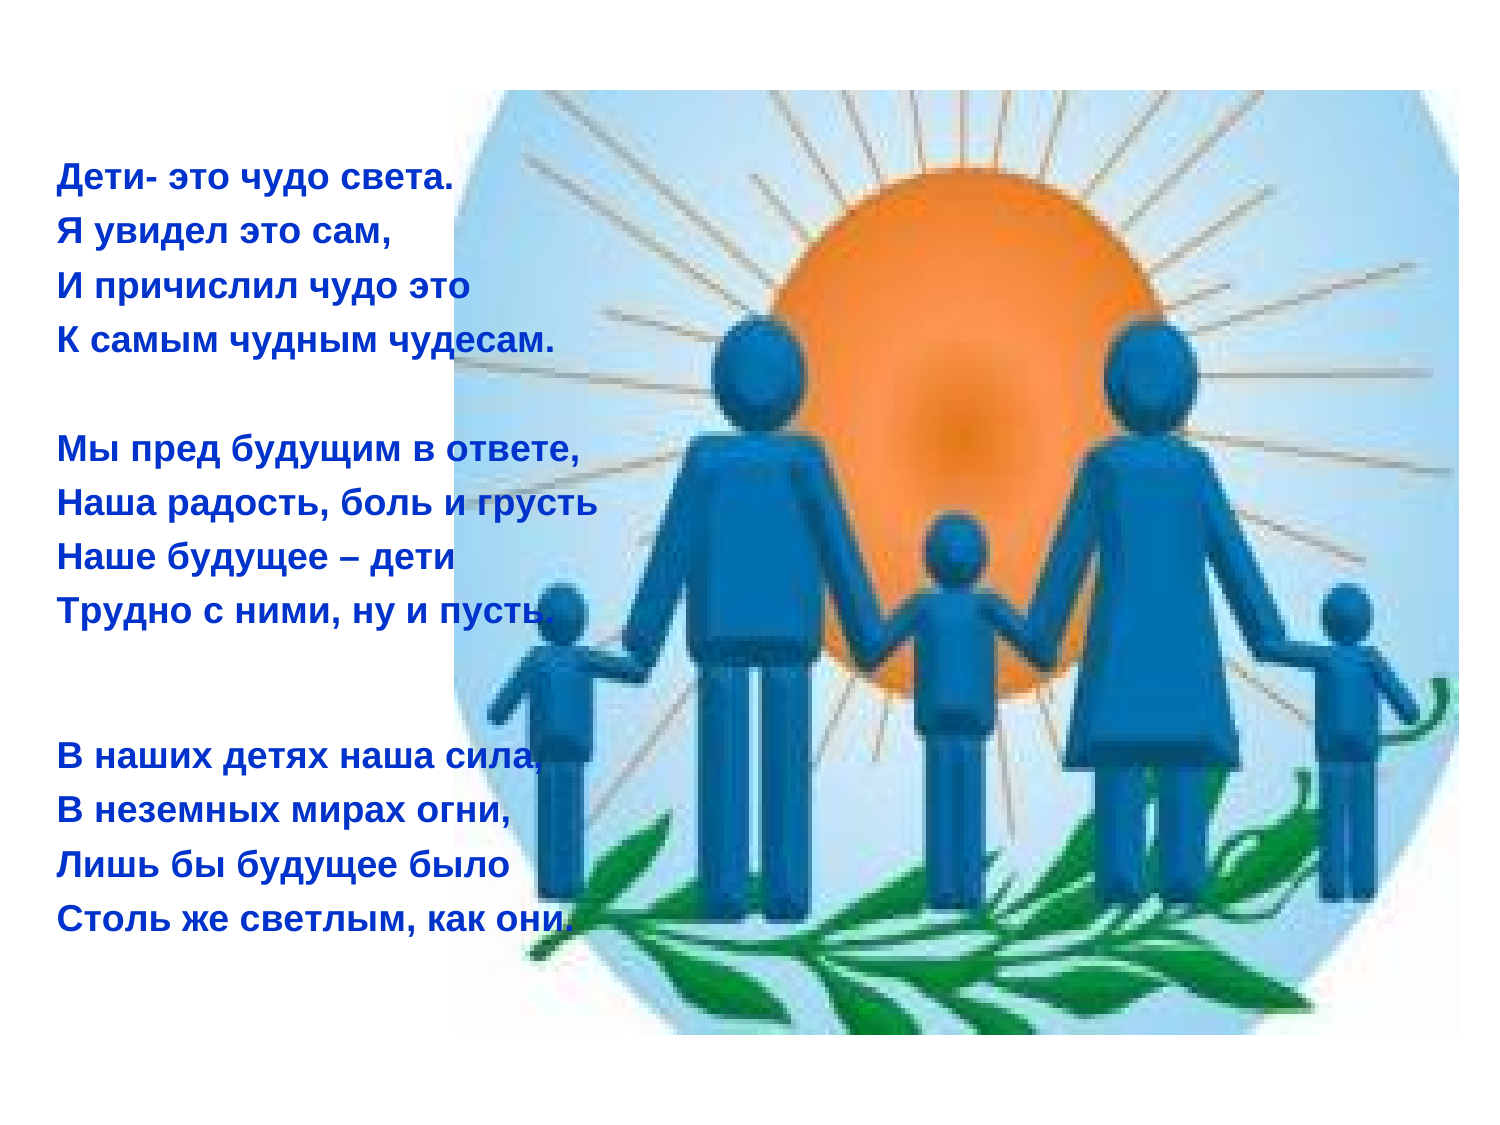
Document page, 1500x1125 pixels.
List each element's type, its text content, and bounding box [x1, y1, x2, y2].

text_box Дети- это чудо света. Я увидел это сам, И причислил чудо это К самым чудным чудесам. Мы пред будущим в ответе, Наша радость, боль и грусть Наше будущее – дети Трудно с ними, ну и пусть. В наших детях наша сила, В неземных мирах огни, Лишь бы будущее было Столь же светлым, как они. [41, 90, 663, 1005]
picture [454, 90, 1459, 1035]
